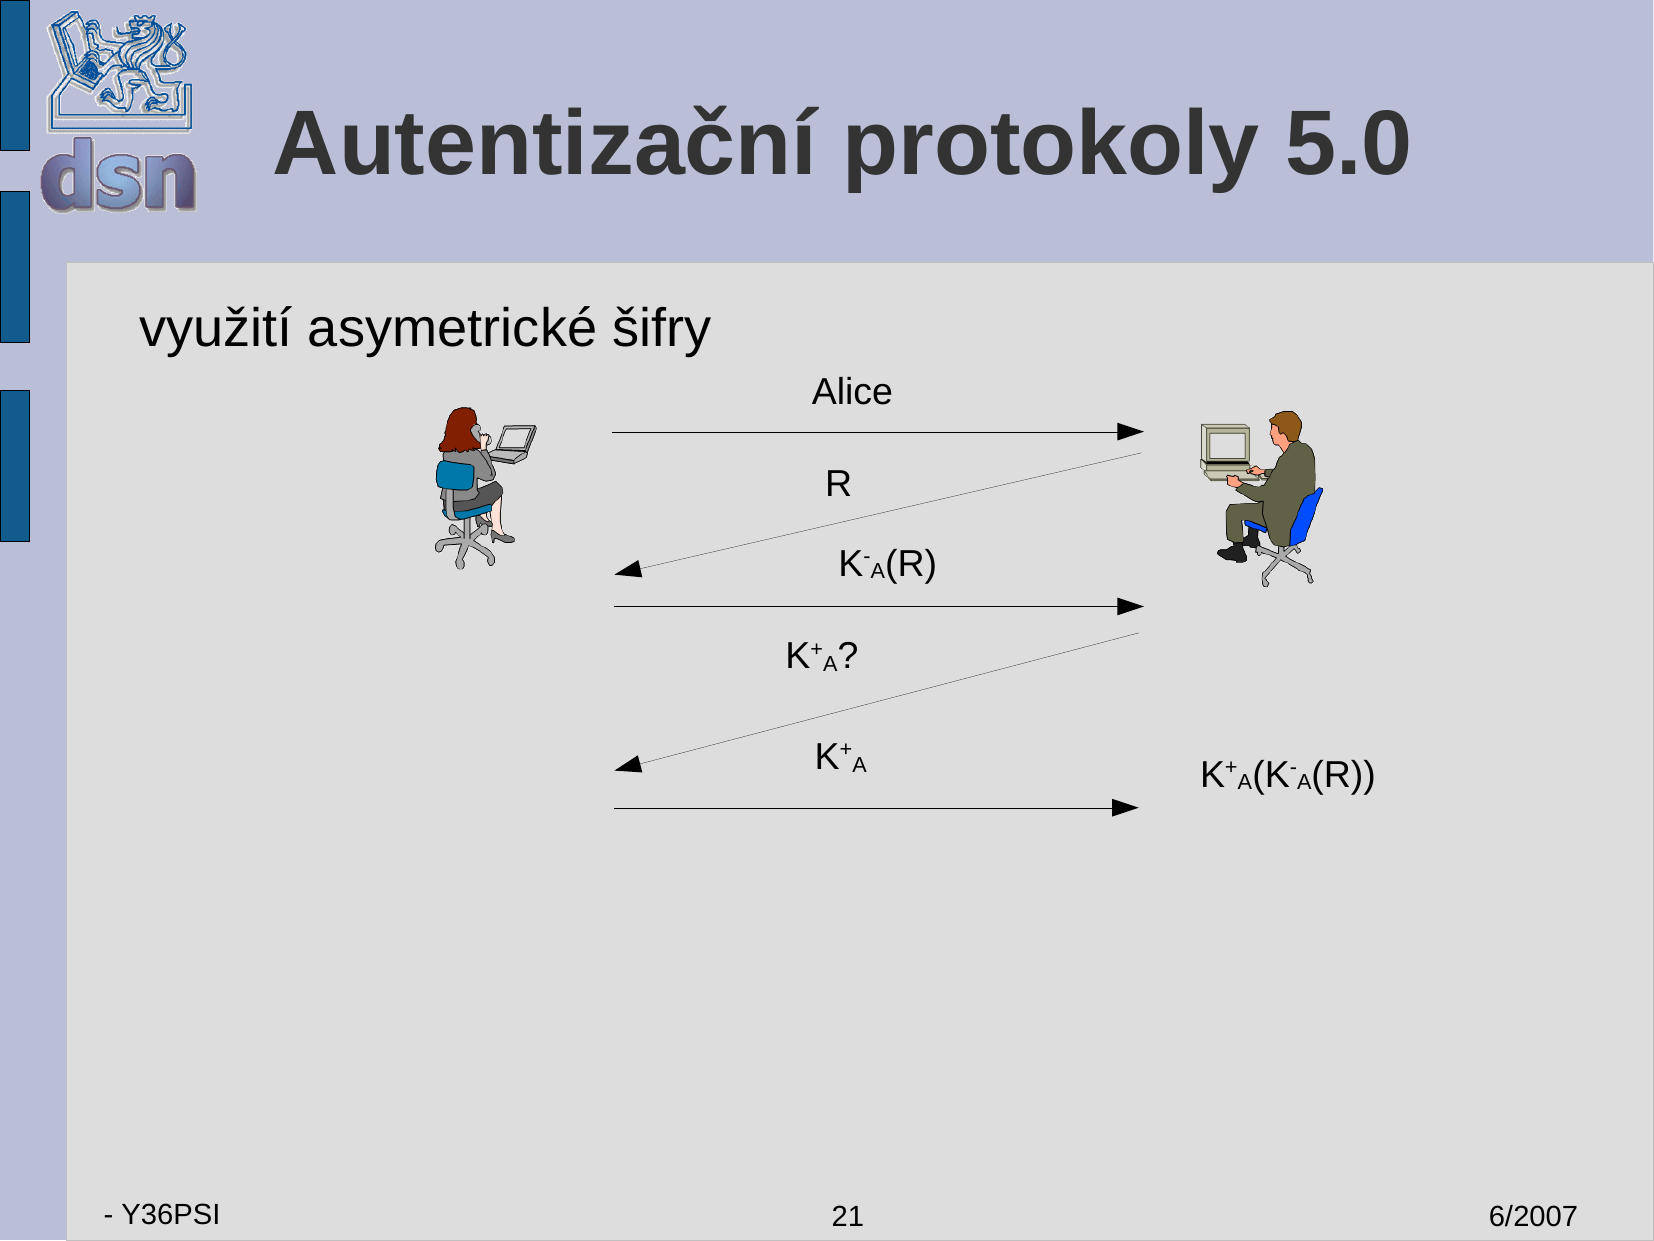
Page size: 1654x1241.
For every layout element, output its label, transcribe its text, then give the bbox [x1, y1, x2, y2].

title Autentizační protokoly 5.0 [210, 39, 1478, 247]
picture [435, 407, 537, 571]
list využití asymetrické šifry [121, 297, 1534, 440]
text_box K+A [799, 728, 882, 799]
text_box K-A(R) [823, 534, 953, 606]
text_box K+A? [770, 627, 874, 699]
picture [10, 10, 223, 230]
text_box Alice [797, 362, 908, 420]
picture [1199, 410, 1324, 588]
text_box K+A(K-A(R)) [1185, 745, 1399, 817]
text_box R [810, 455, 868, 513]
